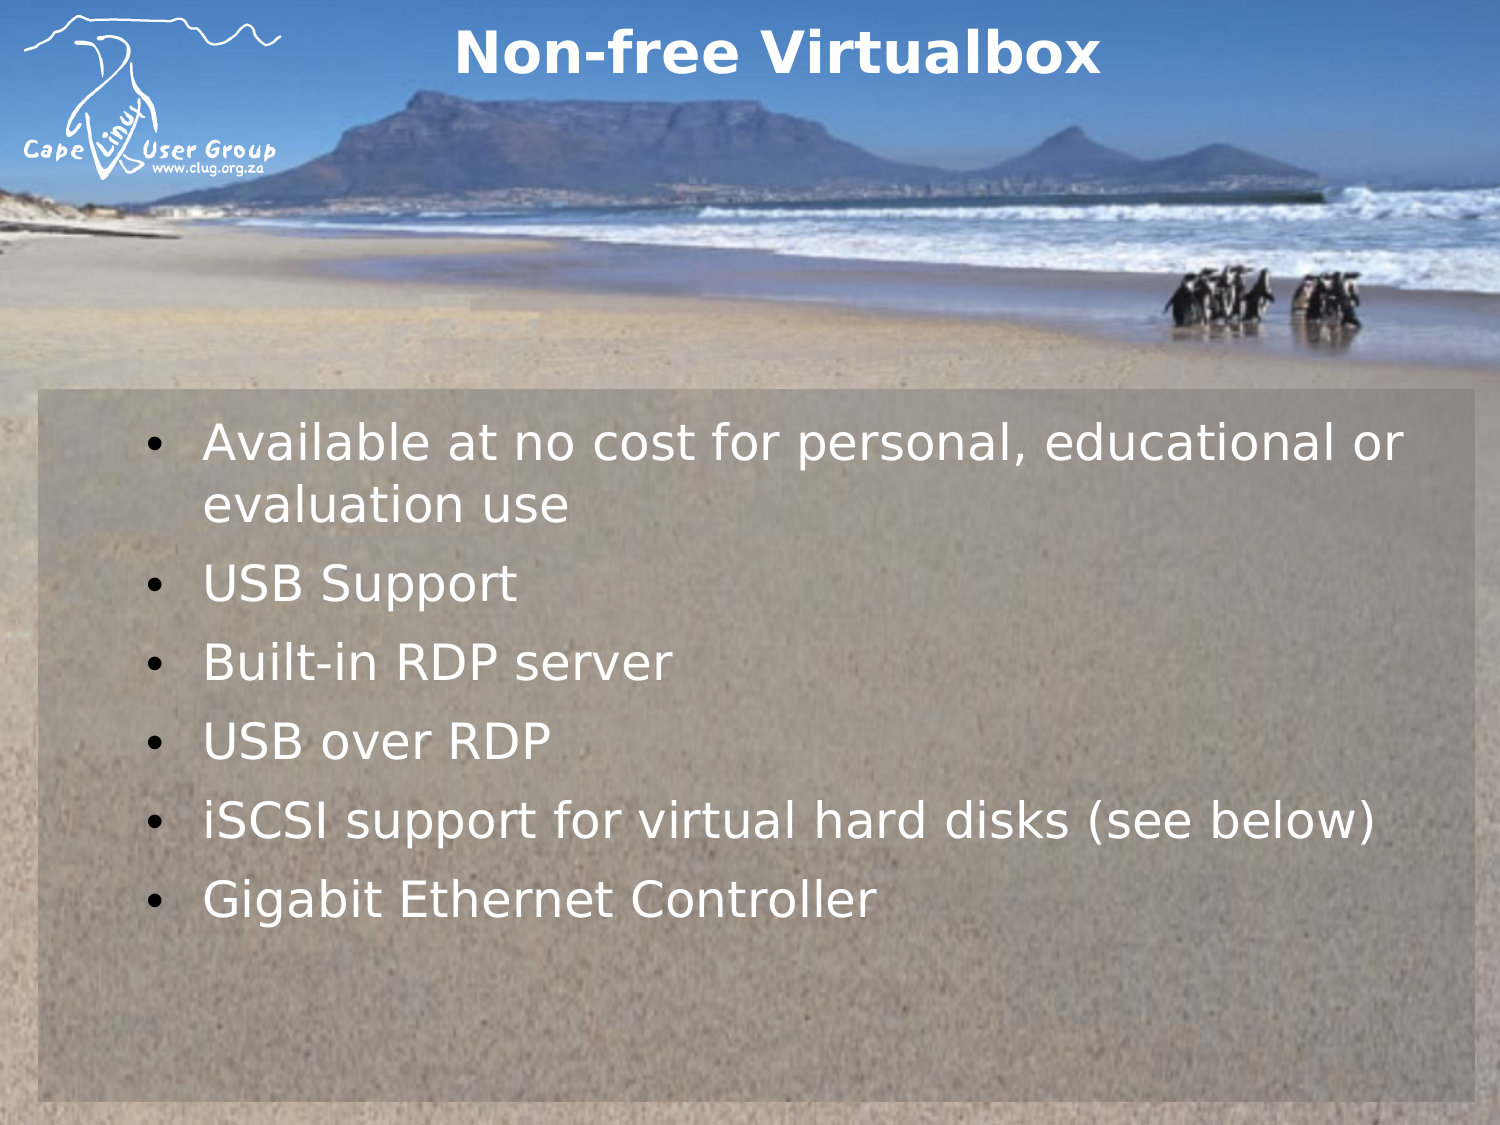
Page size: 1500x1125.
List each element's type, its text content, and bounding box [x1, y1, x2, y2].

list Available at no cost for personal, educational or evaluation use USB Support Built-in RDP server USB over RDP iSCSI support for virtual hard disks (see below) Gigabit Ethernet Controller [89, 409, 1435, 1030]
title Non-free Virtualbox [453, 15, 1500, 88]
picture [0, 0, 1500, 1125]
